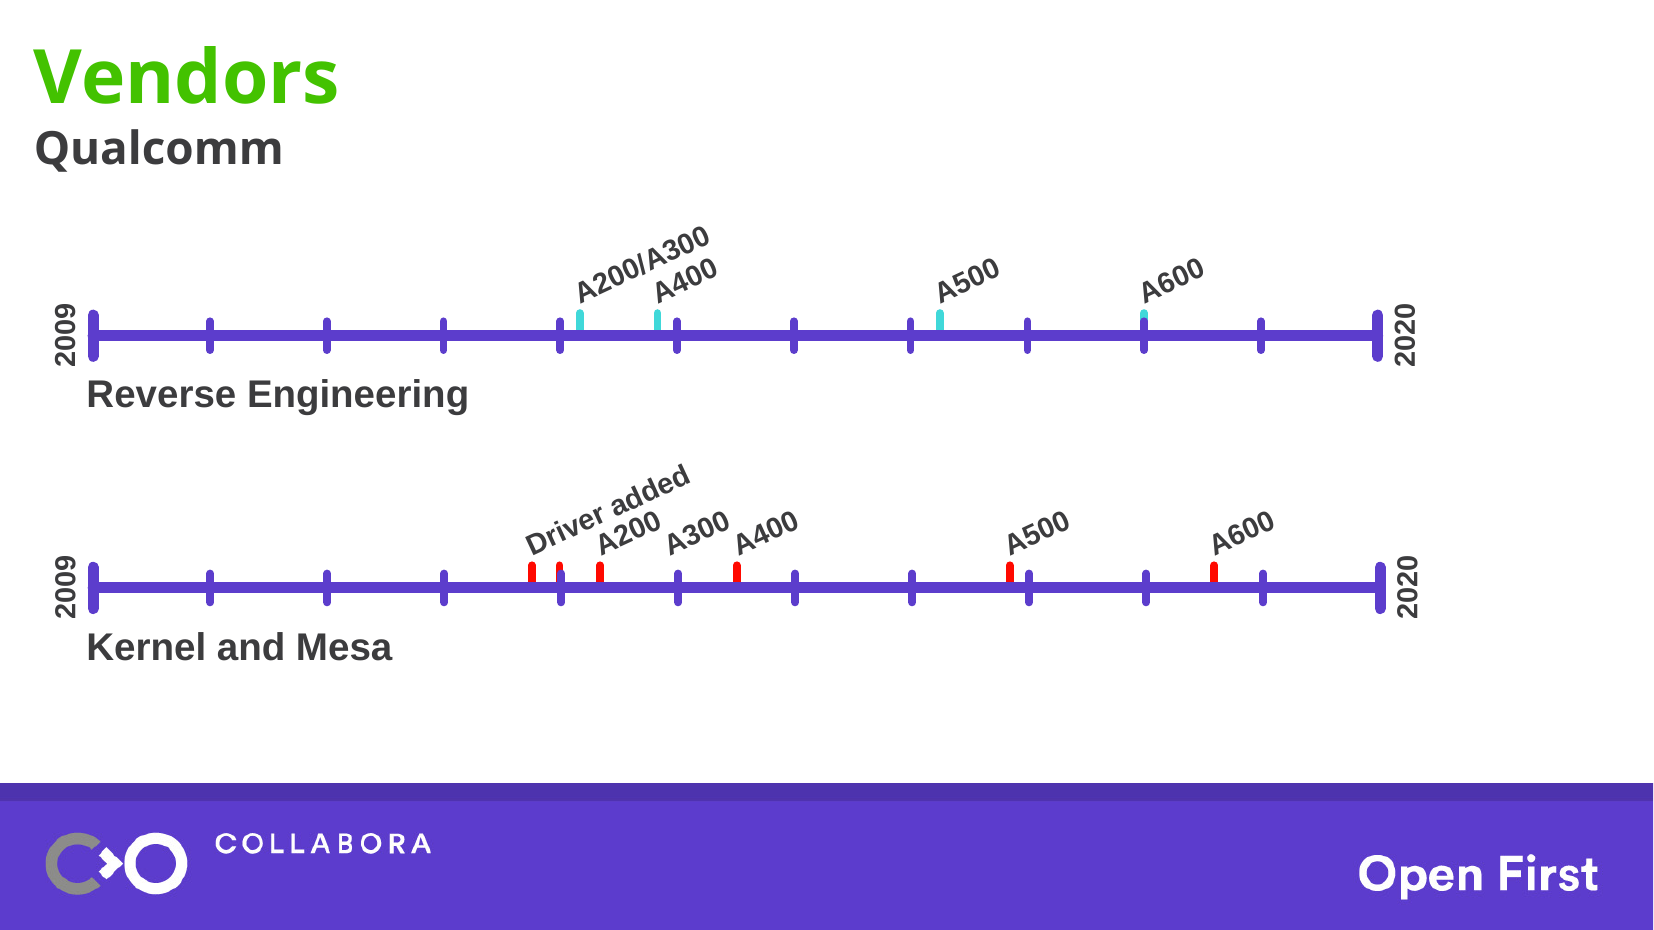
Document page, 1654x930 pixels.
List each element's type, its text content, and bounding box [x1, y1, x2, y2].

title Vendors Qualcomm [33, 29, 1607, 193]
picture [0, 0, 1654, 930]
